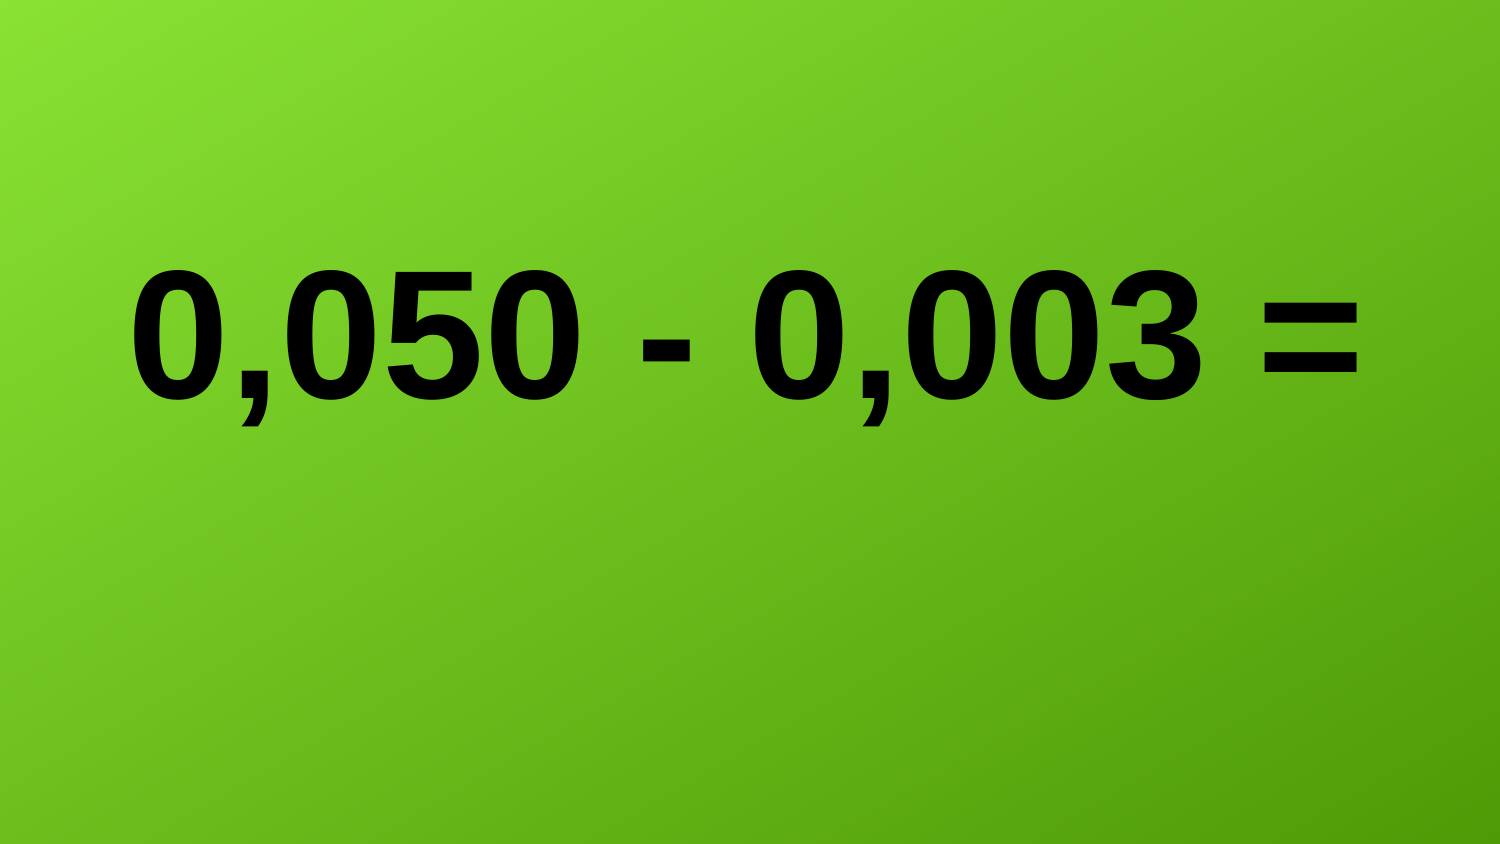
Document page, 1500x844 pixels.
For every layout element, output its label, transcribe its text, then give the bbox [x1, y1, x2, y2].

title 0,050 - 0,003 = [112, 259, 1388, 450]
